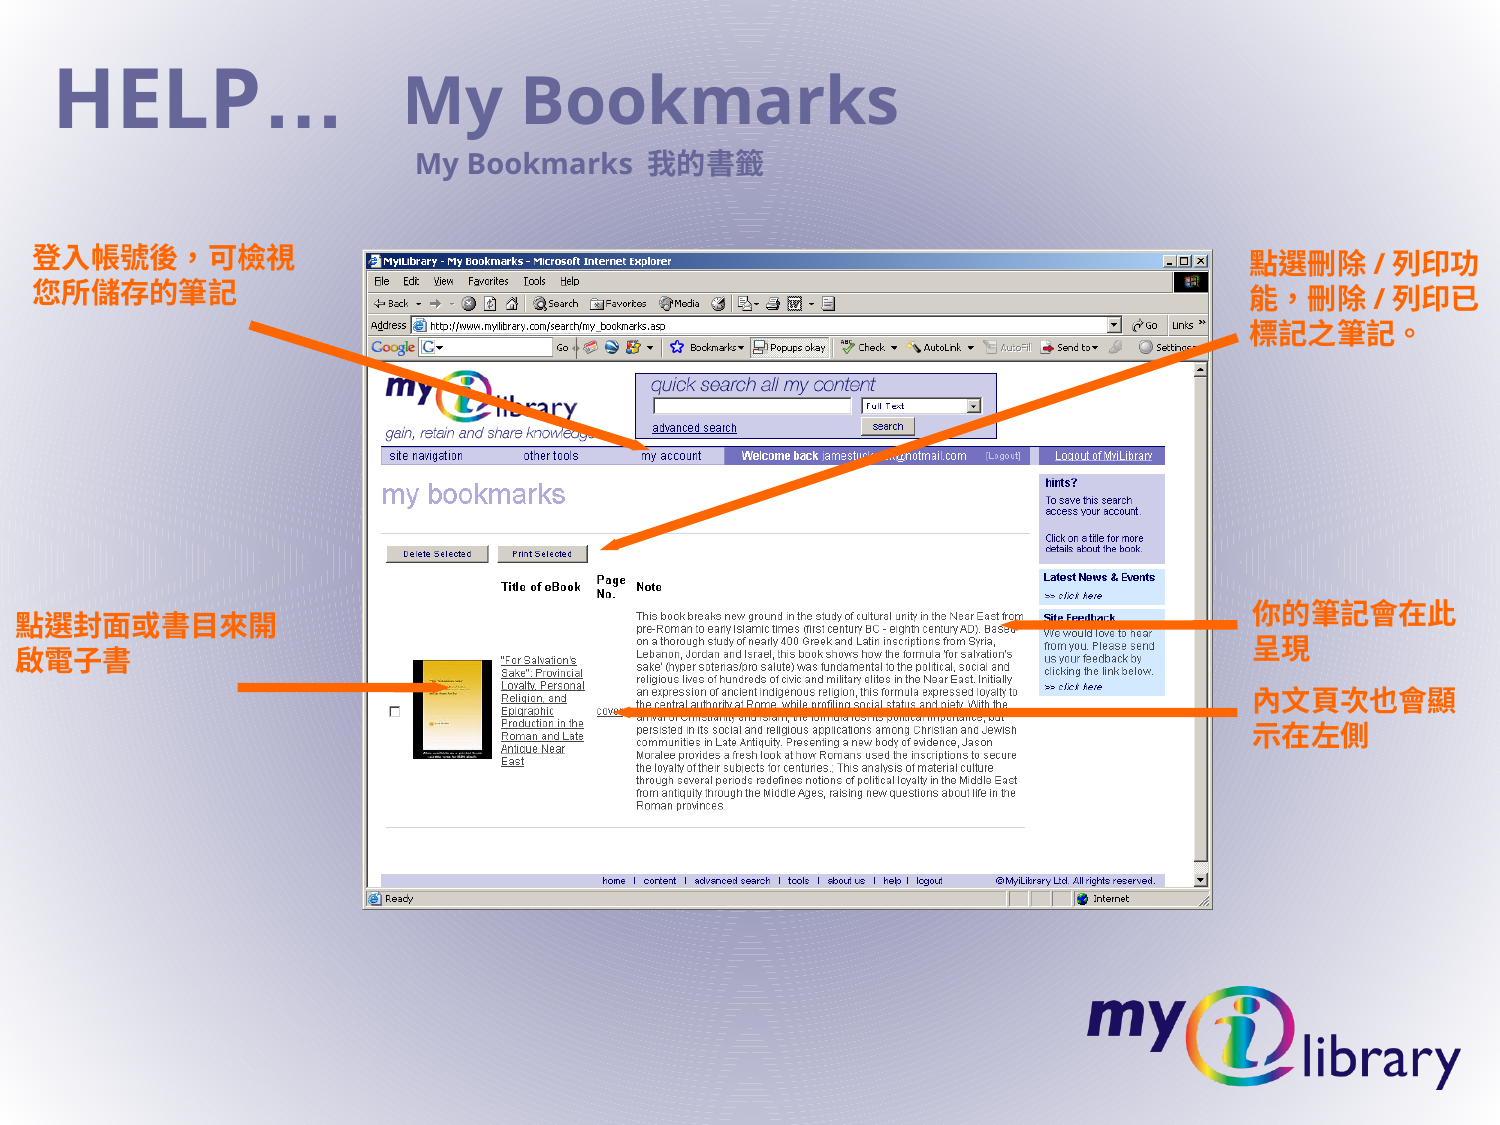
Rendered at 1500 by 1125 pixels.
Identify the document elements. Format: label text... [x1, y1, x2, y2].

text_box 你的筆記會在此呈現 [1237, 587, 1500, 673]
text_box 登入帳號後，可檢視您所儲存的筆記 [17, 231, 318, 317]
text_box 點選封面或書目來開啟電子書 [0, 600, 301, 685]
picture [362, 249, 1213, 910]
text_box My Bookmarks [387, 50, 1063, 146]
text_box My Bookmarks 我的書籤 [399, 137, 1325, 188]
text_box 點選刪除/列印功能，刪除/列印已標記之筆記。 [1234, 237, 1500, 358]
text_box 內文頁次也會顯示在左側 [1237, 675, 1500, 760]
